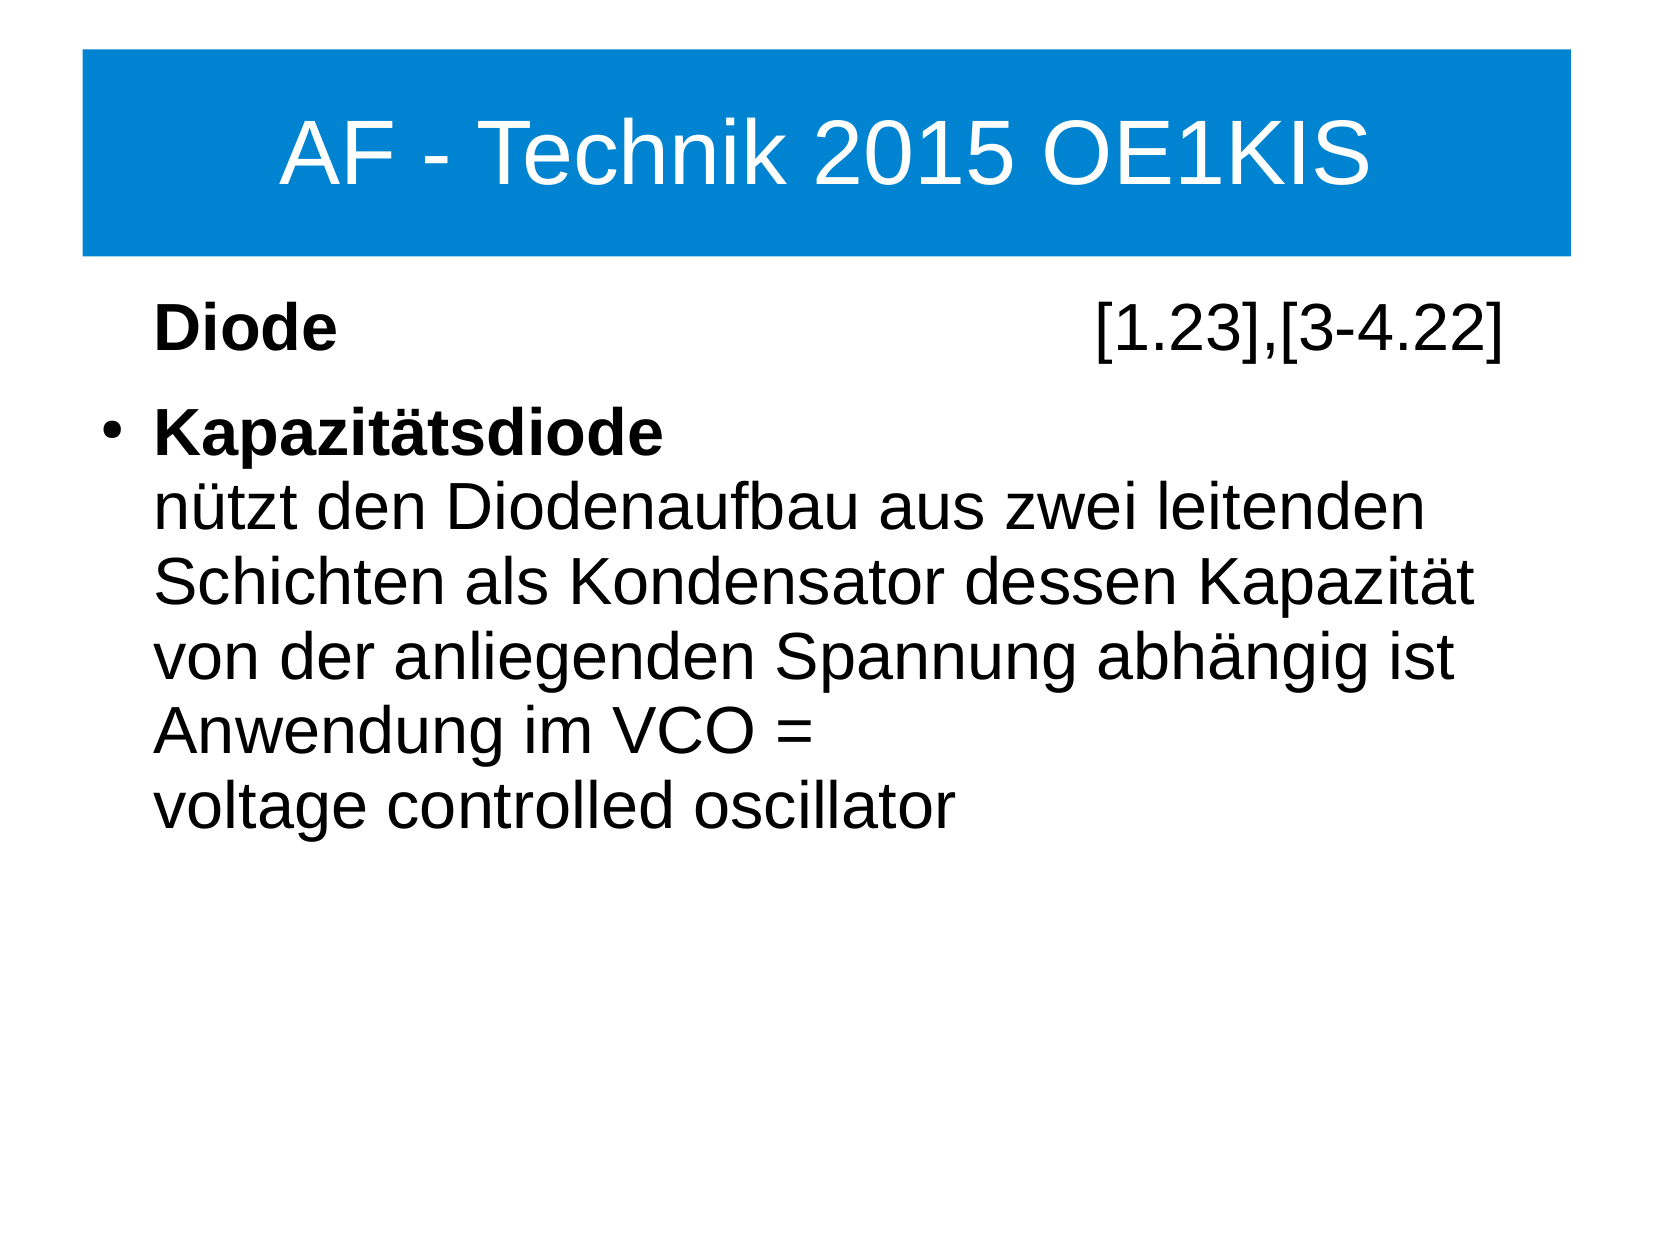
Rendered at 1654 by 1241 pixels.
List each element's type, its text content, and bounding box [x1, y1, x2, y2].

title AF - Technik 2015 OE1KIS [82, 49, 1571, 257]
list Diode [1.23],[3-4.22] Kapazitätsdiode nützt den Diodenaufbau aus zwei leitenden Schichten als Kondensator dessen Kapazität von der anliegenden Spannung abhängig ist Anwendung im VCO = voltage controlled oscillator [82, 290, 1571, 1010]
